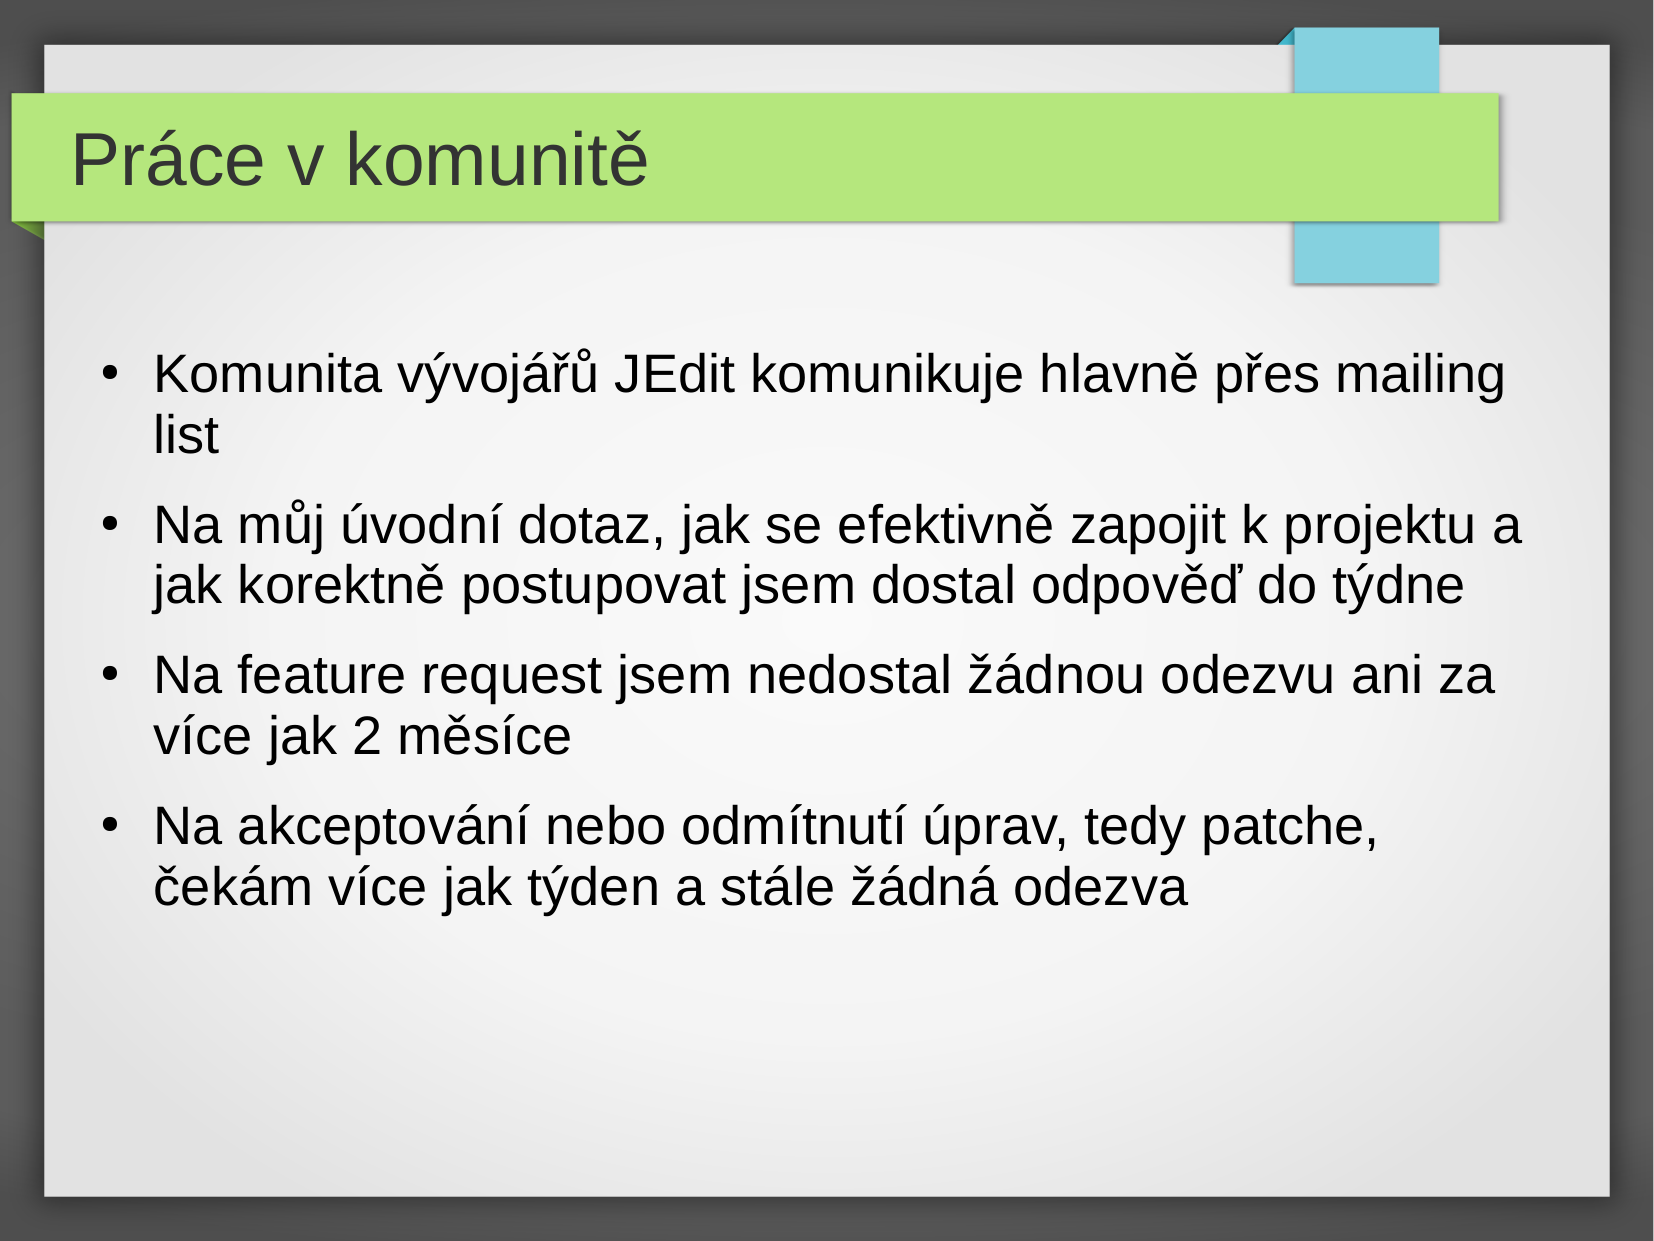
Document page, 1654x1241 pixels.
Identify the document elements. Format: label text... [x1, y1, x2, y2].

title Práce v komunitě [70, 106, 1229, 213]
list Komunita vývojářů JEdit komunikuje hlavně přes mailing list Na můj úvodní dotaz, jak se efektivně zapojit k projektu a jak korektně postupovat jsem dostal odpověď do týdne Na feature request jsem nedostal žádnou odezvu ani za více jak 2 měsíce Na akceptování nebo odmítnutí úprav, tedy patche, čekám více jak týden a stále žádná odezva [82, 343, 1538, 1063]
picture [0, 0, 1654, 1241]
